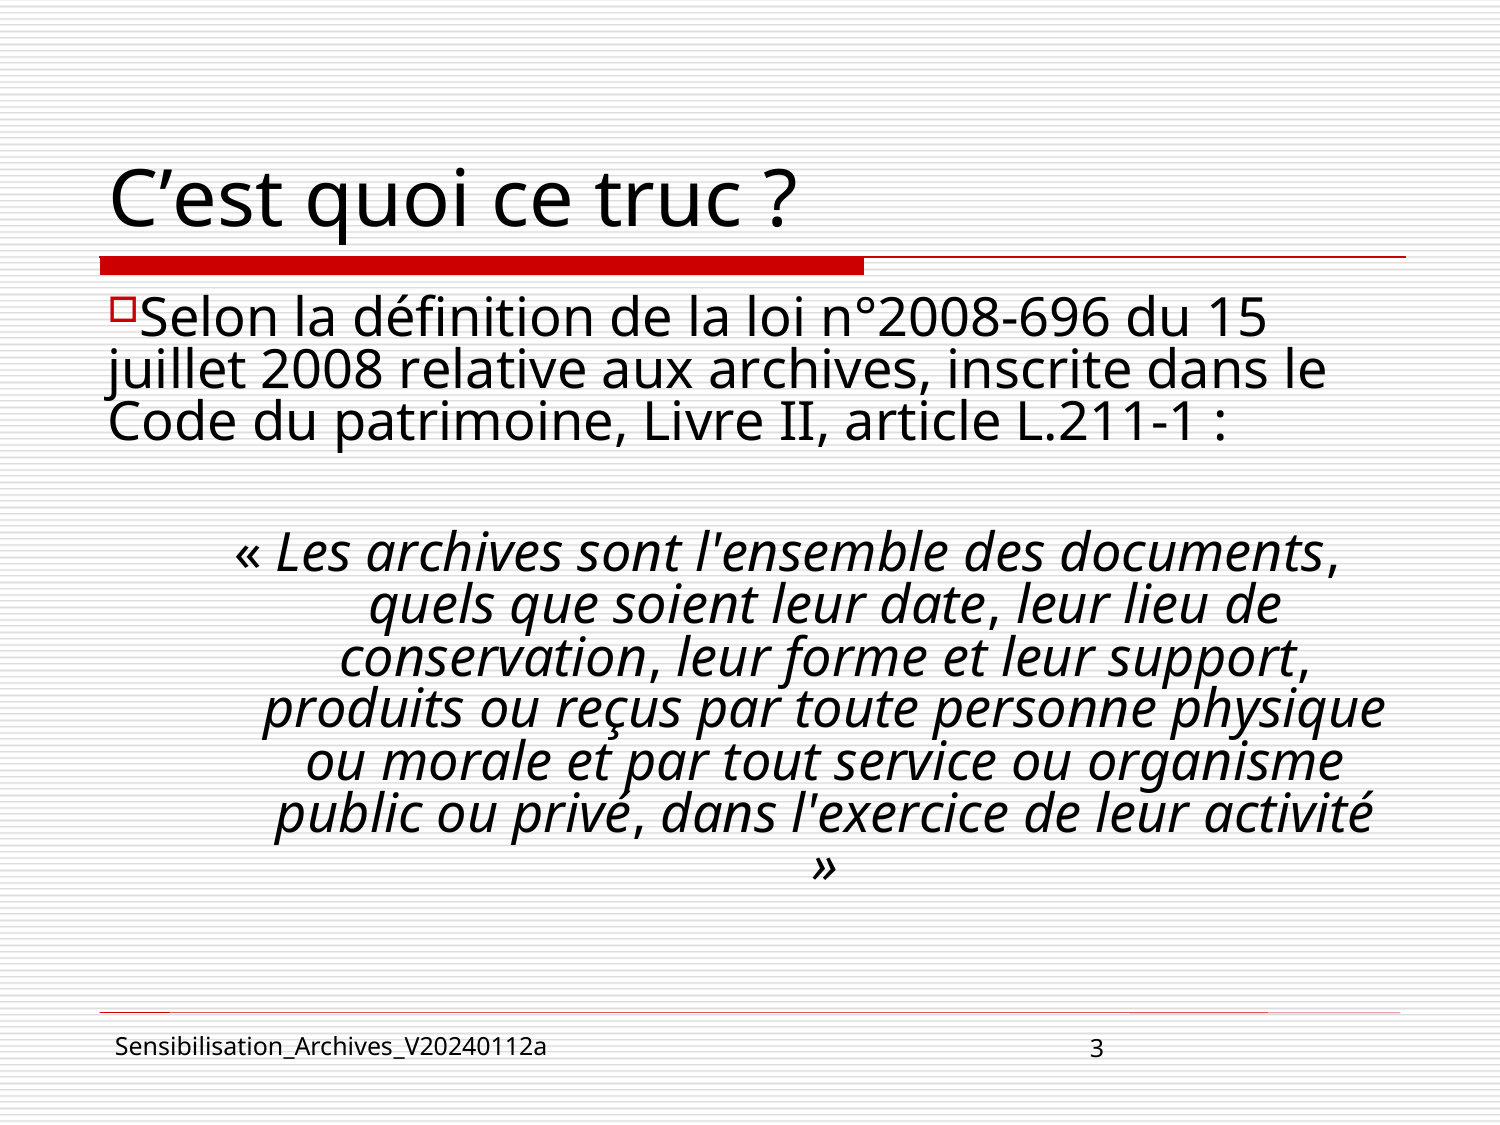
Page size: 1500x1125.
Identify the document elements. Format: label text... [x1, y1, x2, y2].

list Selon la définition de la loi n°2008-696 du 15 juillet 2008 relative aux archives, inscrite dans le Code du patrimoine, Livre II, article L.211-1 : « Les archives sont l'ensemble des documents, quels que soient leur date, leur lieu de conservation, leur forme et leur support, produits ou reçus par toute personne physique ou morale et par tout service ou organisme public ou privé, dans l'exercice de leur activité » [92, 287, 1406, 988]
text_box Sensibilisation_Archives_V20240112a [100, 1023, 989, 1101]
title C’est quoi ce truc ? [94, 50, 1407, 250]
text_box 33 [1074, 1024, 1400, 1103]
picture [0, 0, 1500, 1125]
